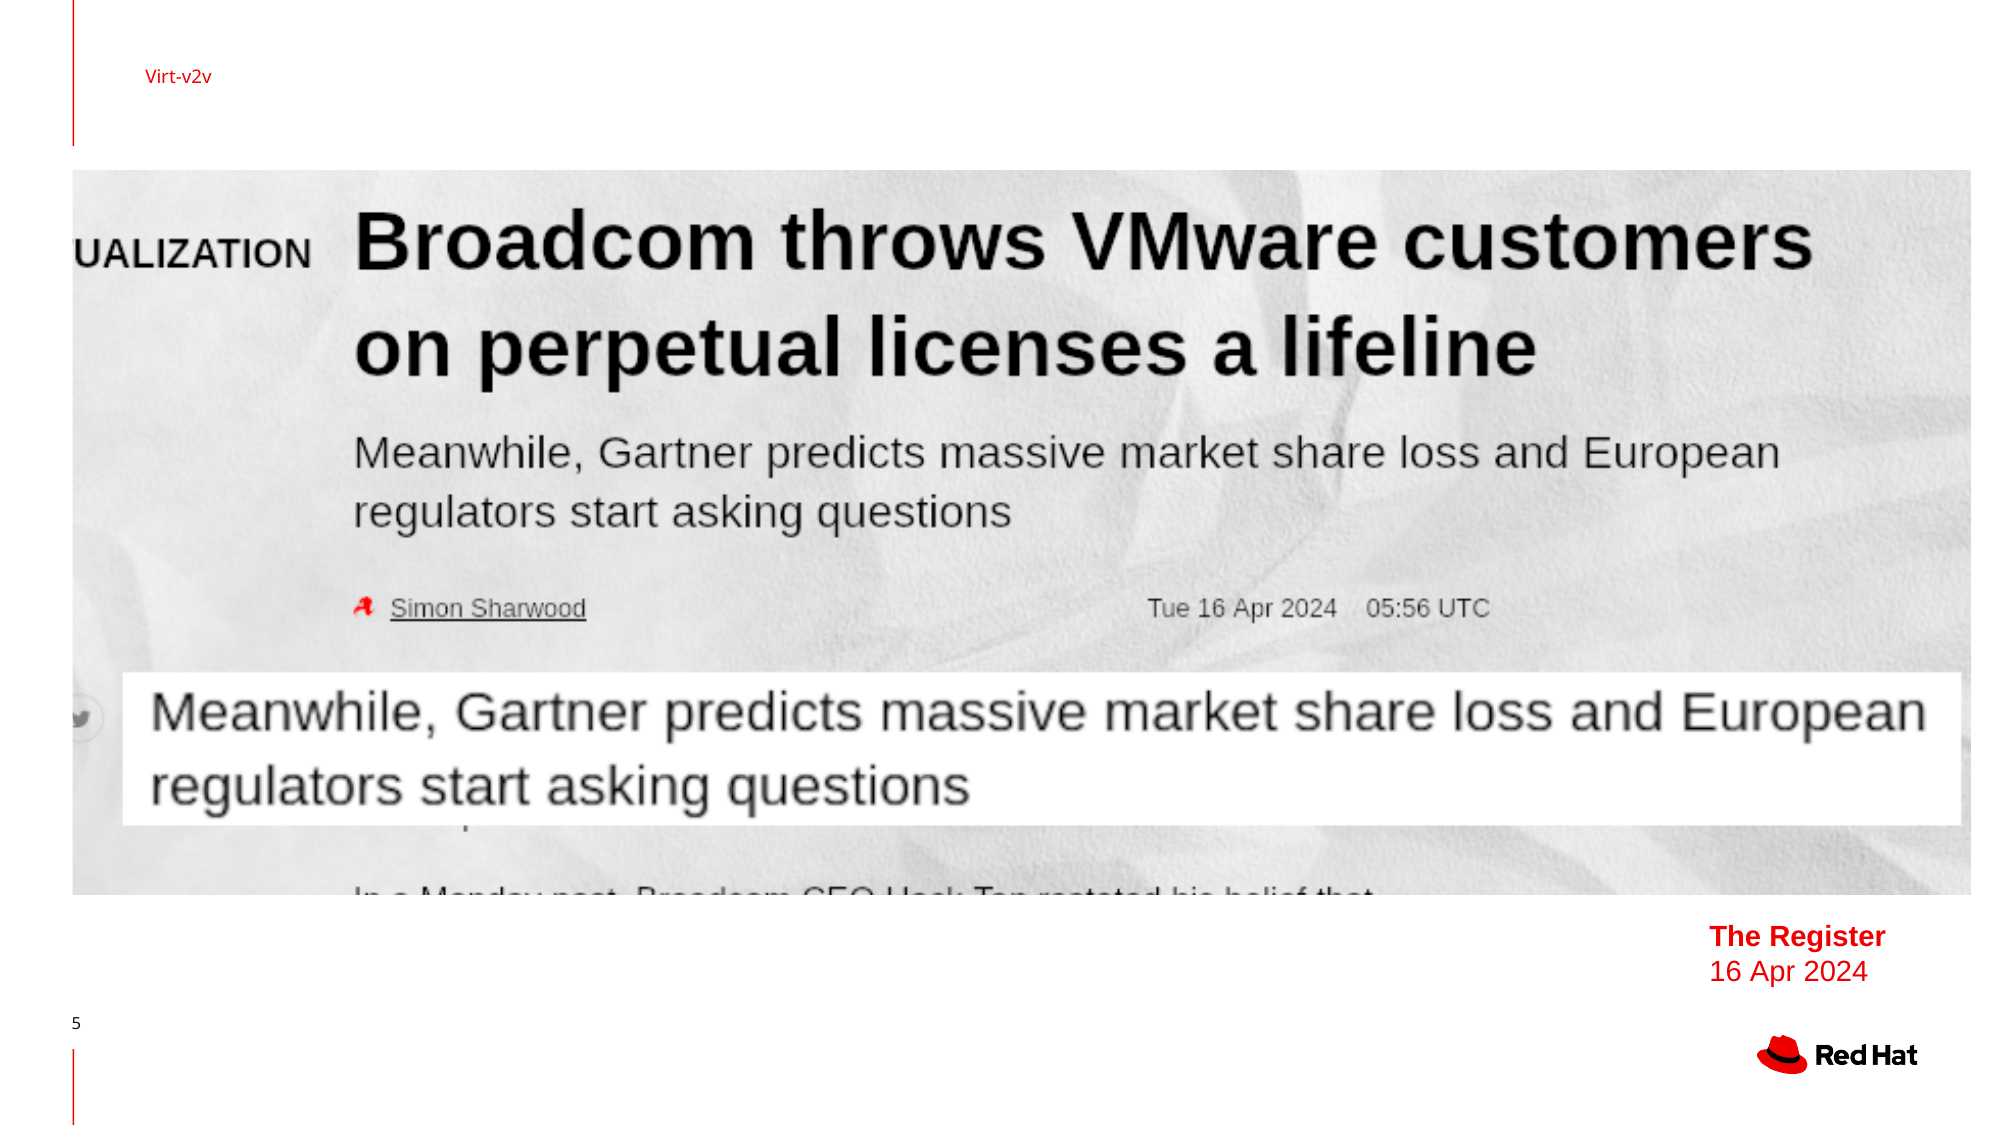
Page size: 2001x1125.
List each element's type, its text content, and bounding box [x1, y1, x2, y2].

picture [72, 170, 1971, 895]
text_box Virt-v2v [73, 9, 918, 144]
picture [1757, 1035, 1918, 1074]
text_box The Register 16 Apr 2024 [1694, 909, 1907, 1037]
